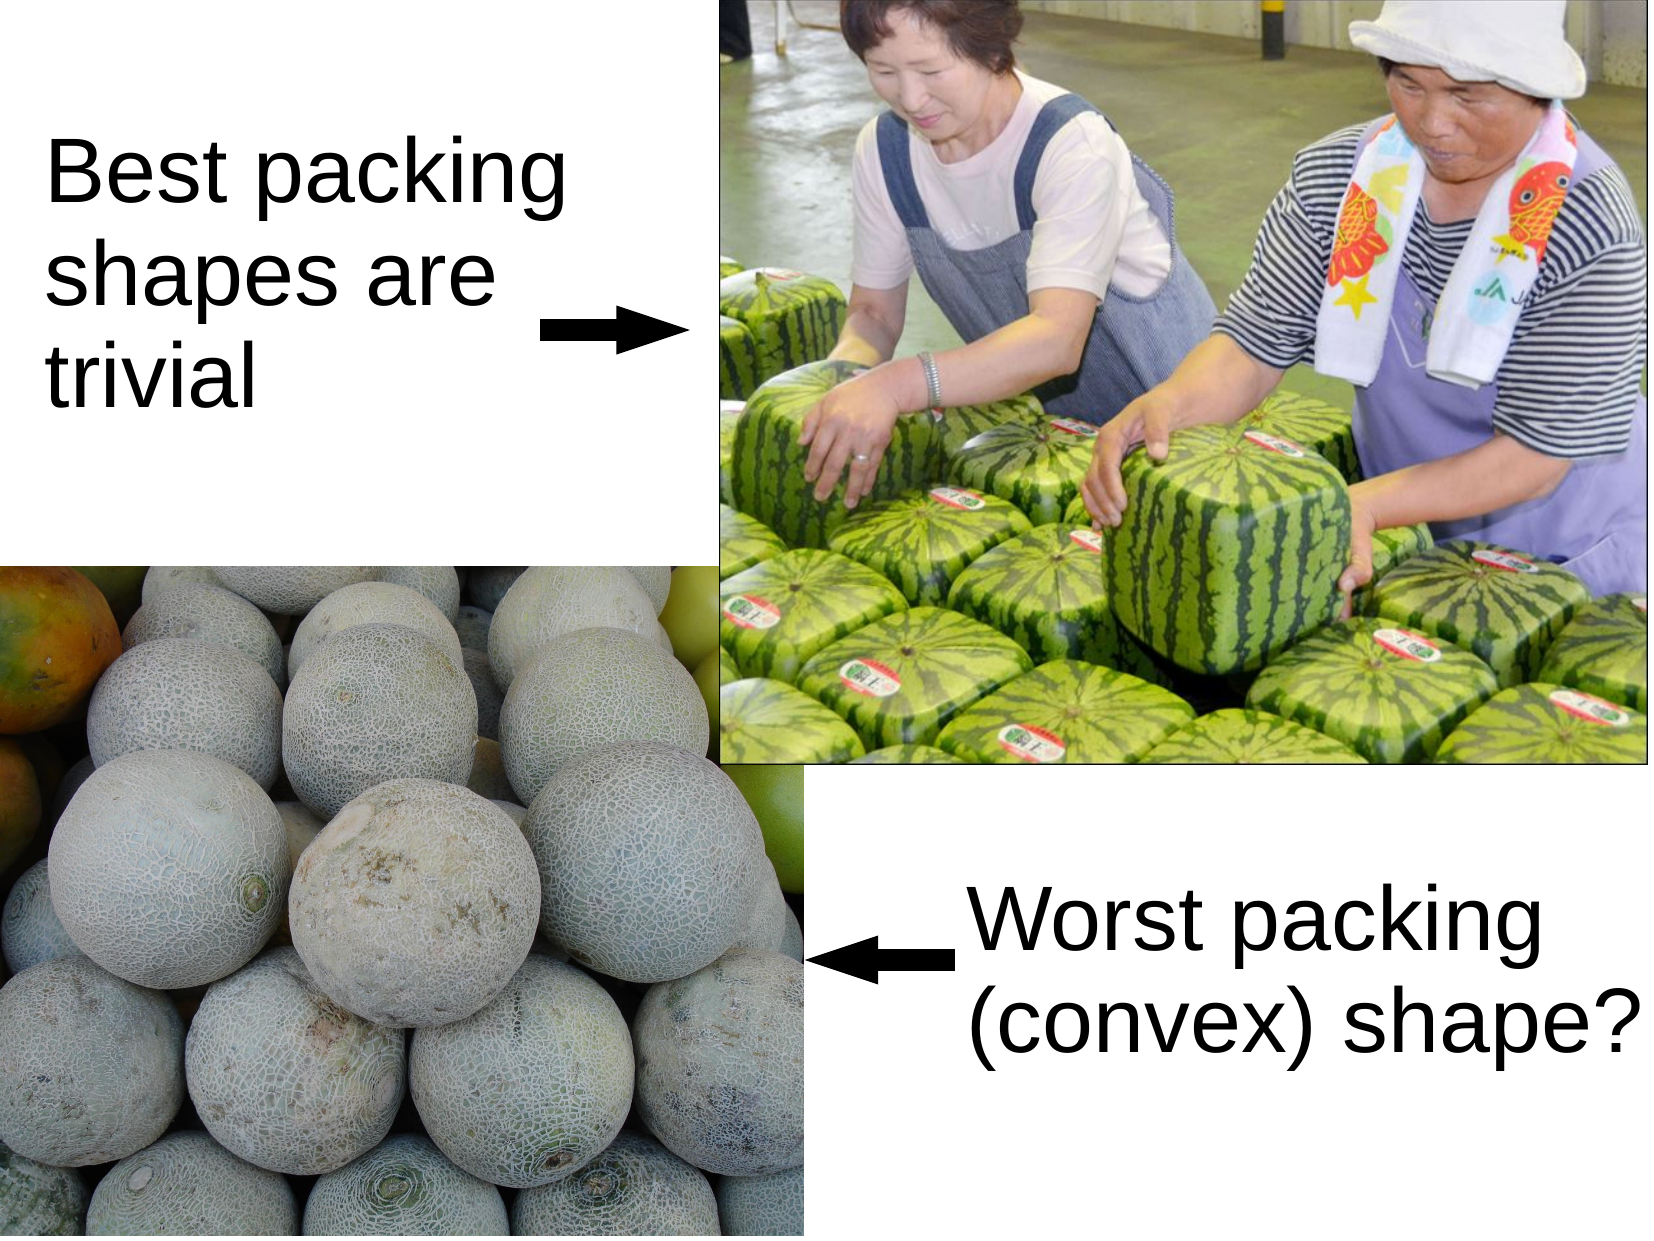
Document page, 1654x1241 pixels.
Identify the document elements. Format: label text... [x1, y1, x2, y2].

picture [0, 0, 1648, 1236]
text_box Best packing shapes are trivial [30, 112, 724, 436]
text_box Worst packing (convex) shape? [951, 860, 1654, 1081]
